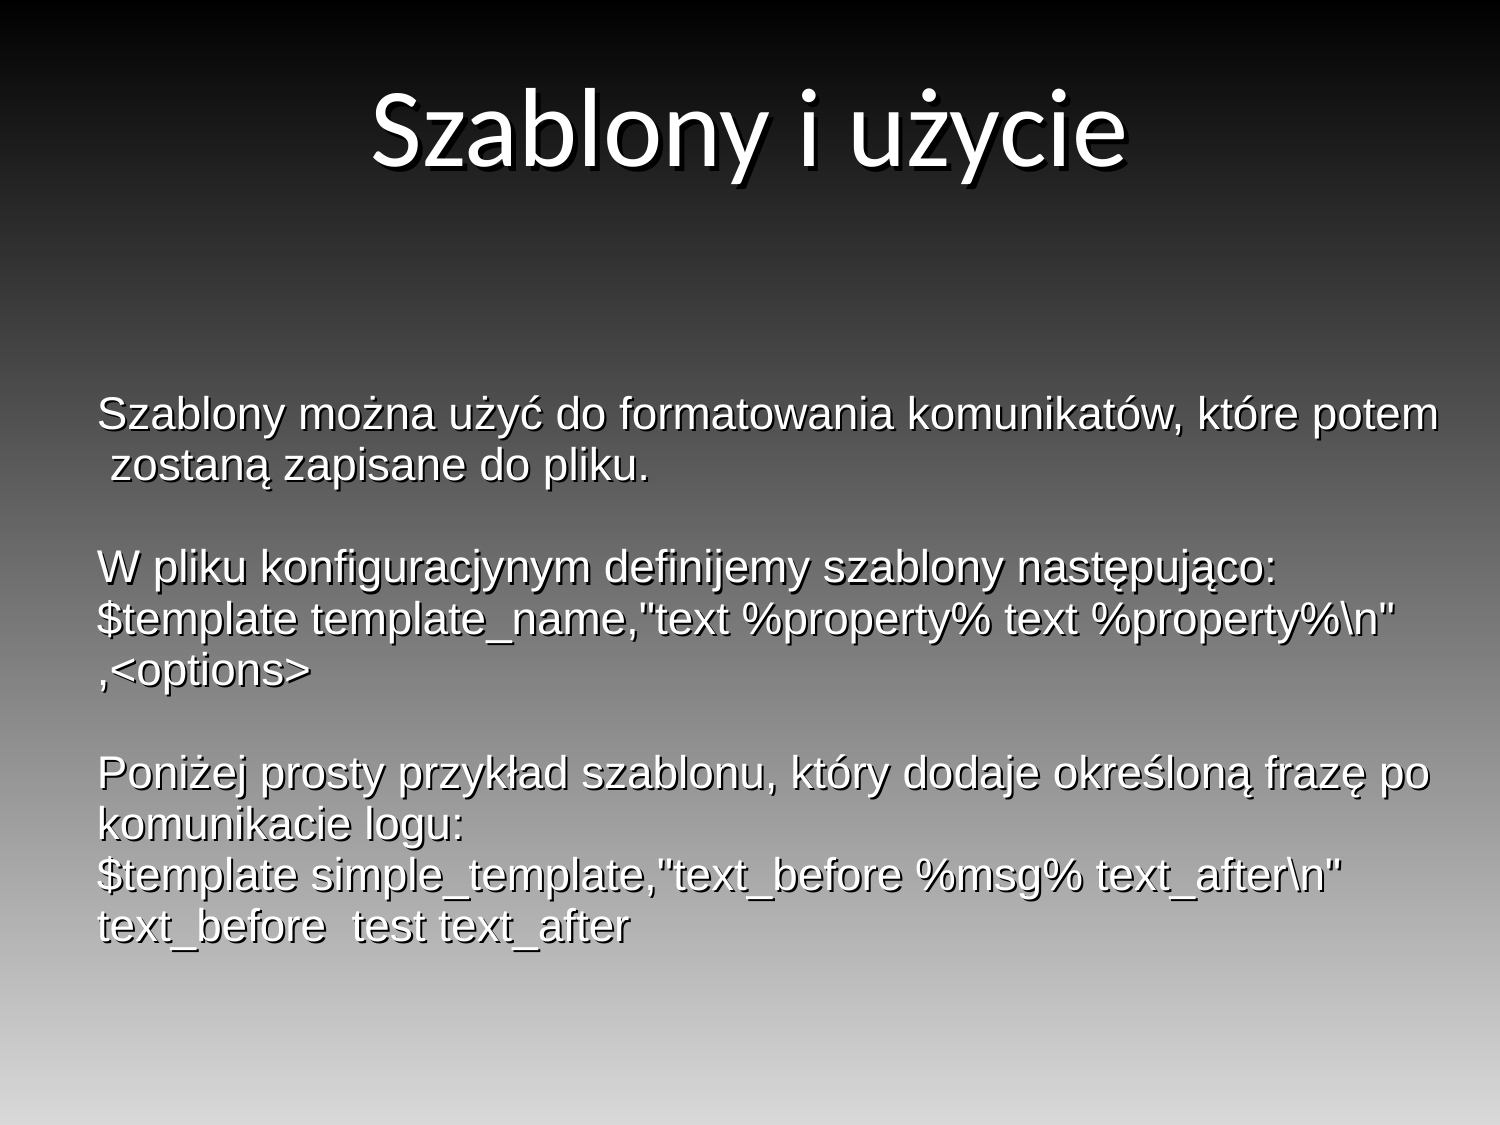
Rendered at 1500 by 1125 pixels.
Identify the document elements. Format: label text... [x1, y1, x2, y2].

title Szablony i użycie [75, 52, 1425, 226]
subtitle Szablony można użyć do formatowania komunikatów, które potem zostaną zapisane do pliku. W pliku konfiguracjynym definijemy szablony następująco: $template template_name,"text %property% text %property%\n" ,<options> Poniżej prosty przykład szablonu, który dodaje określoną frazę po komunikacie logu: $template simple_template,"text_before %msg% text_after\n" text_before test text_after [96, 305, 1447, 1034]
